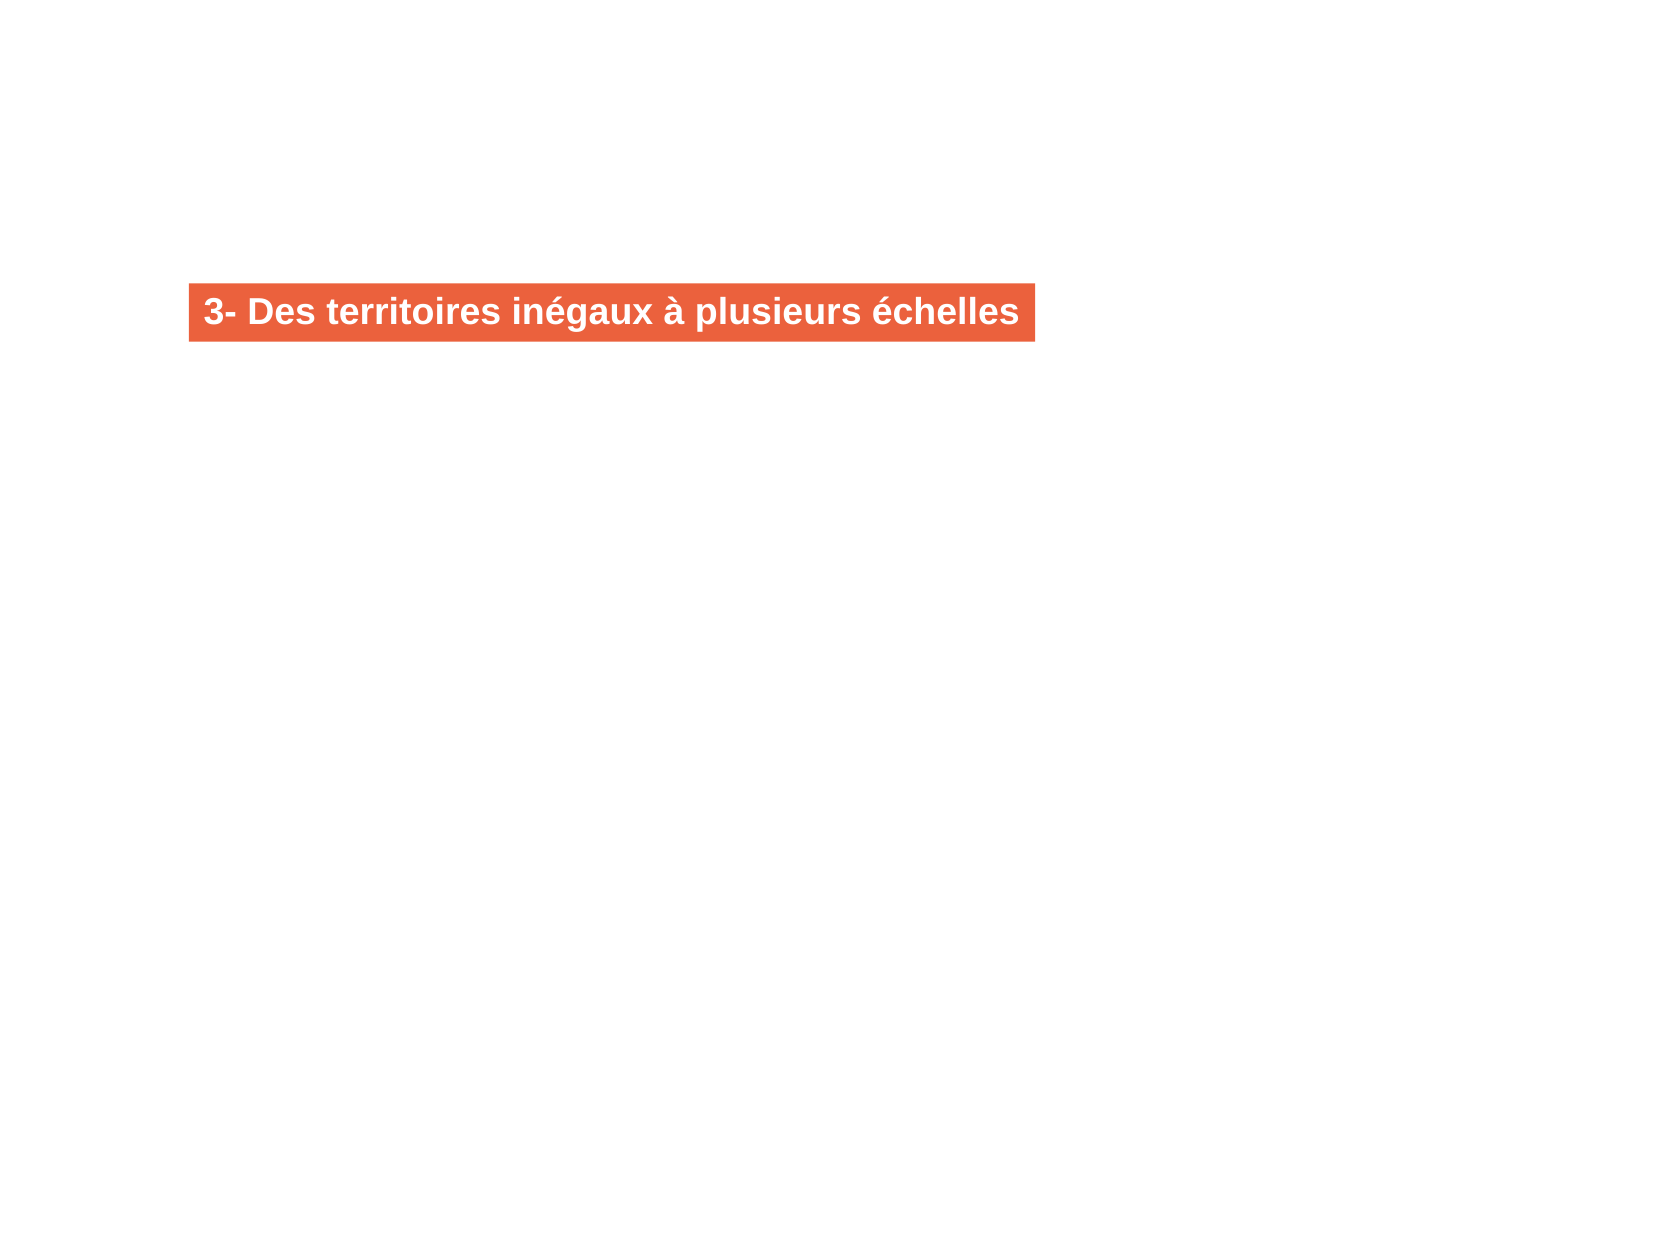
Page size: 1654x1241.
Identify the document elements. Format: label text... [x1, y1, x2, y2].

text_box 3- Des territoires inégaux à plusieurs échelles [188, 283, 1036, 342]
